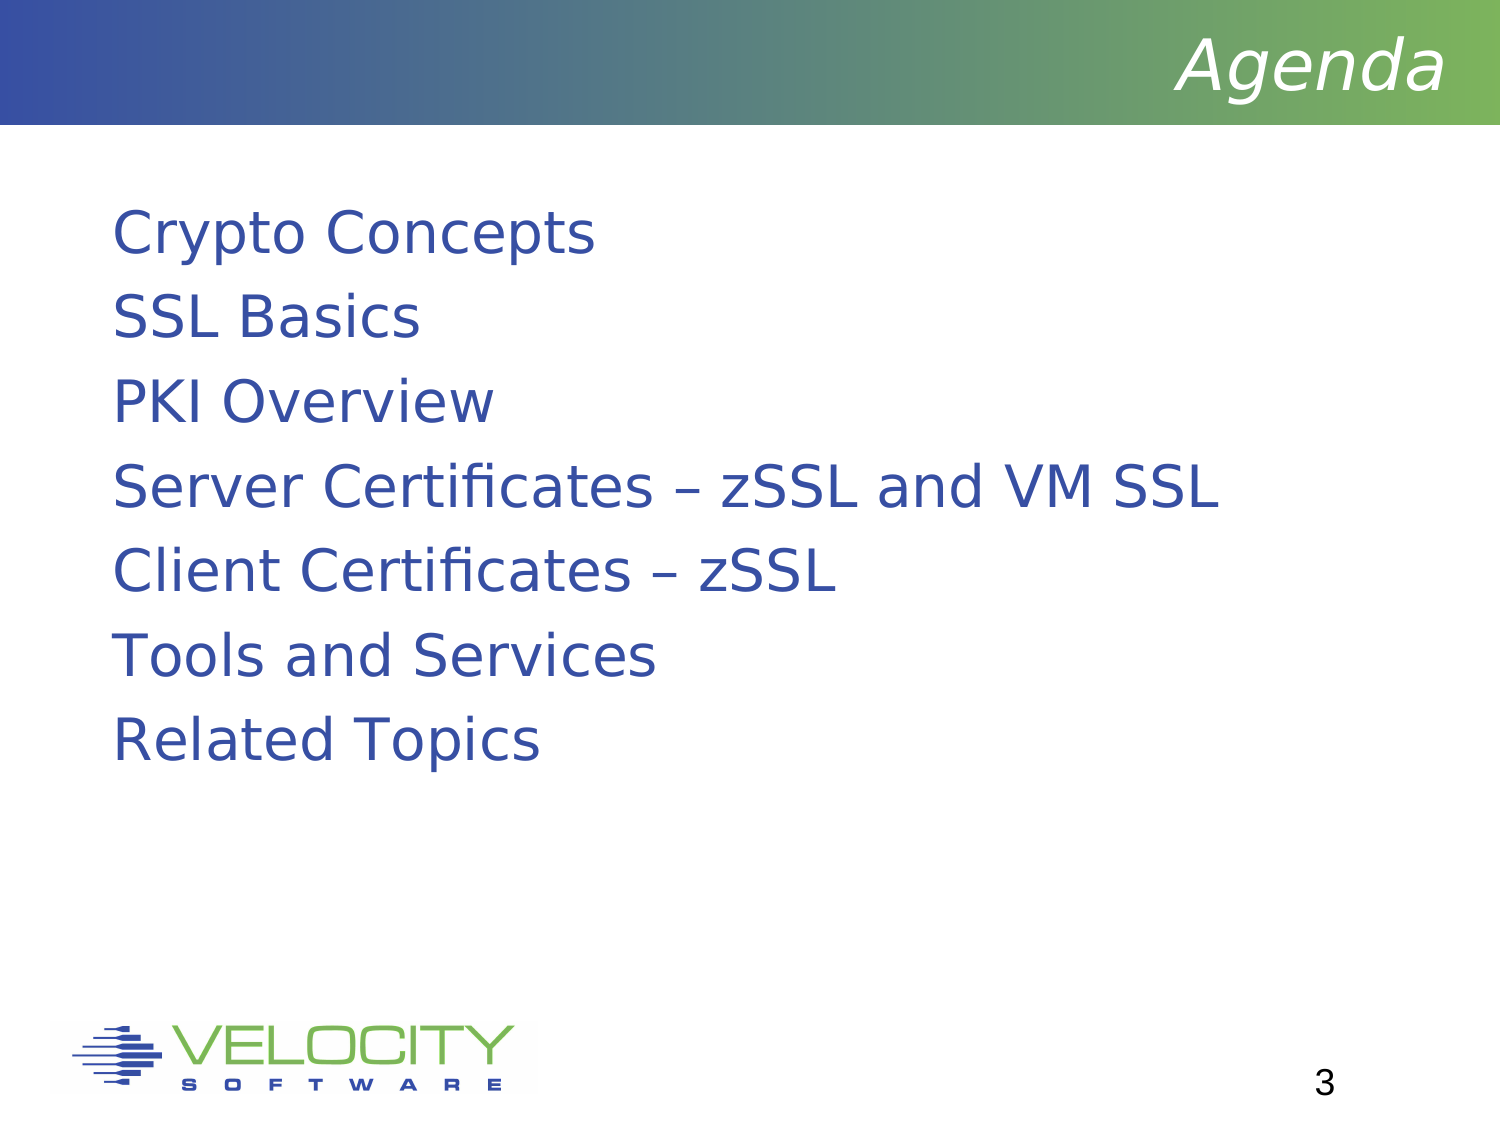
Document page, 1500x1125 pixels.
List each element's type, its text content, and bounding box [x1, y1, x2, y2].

title Agenda [62, 12, 1463, 113]
list Crypto Concepts SSL Basics PKI Overview Server Certificates – zSSL and VM SSL Client Certificates – zSSL Tools and Services Related Topics [70, 187, 1438, 865]
picture [50, 1021, 538, 1094]
